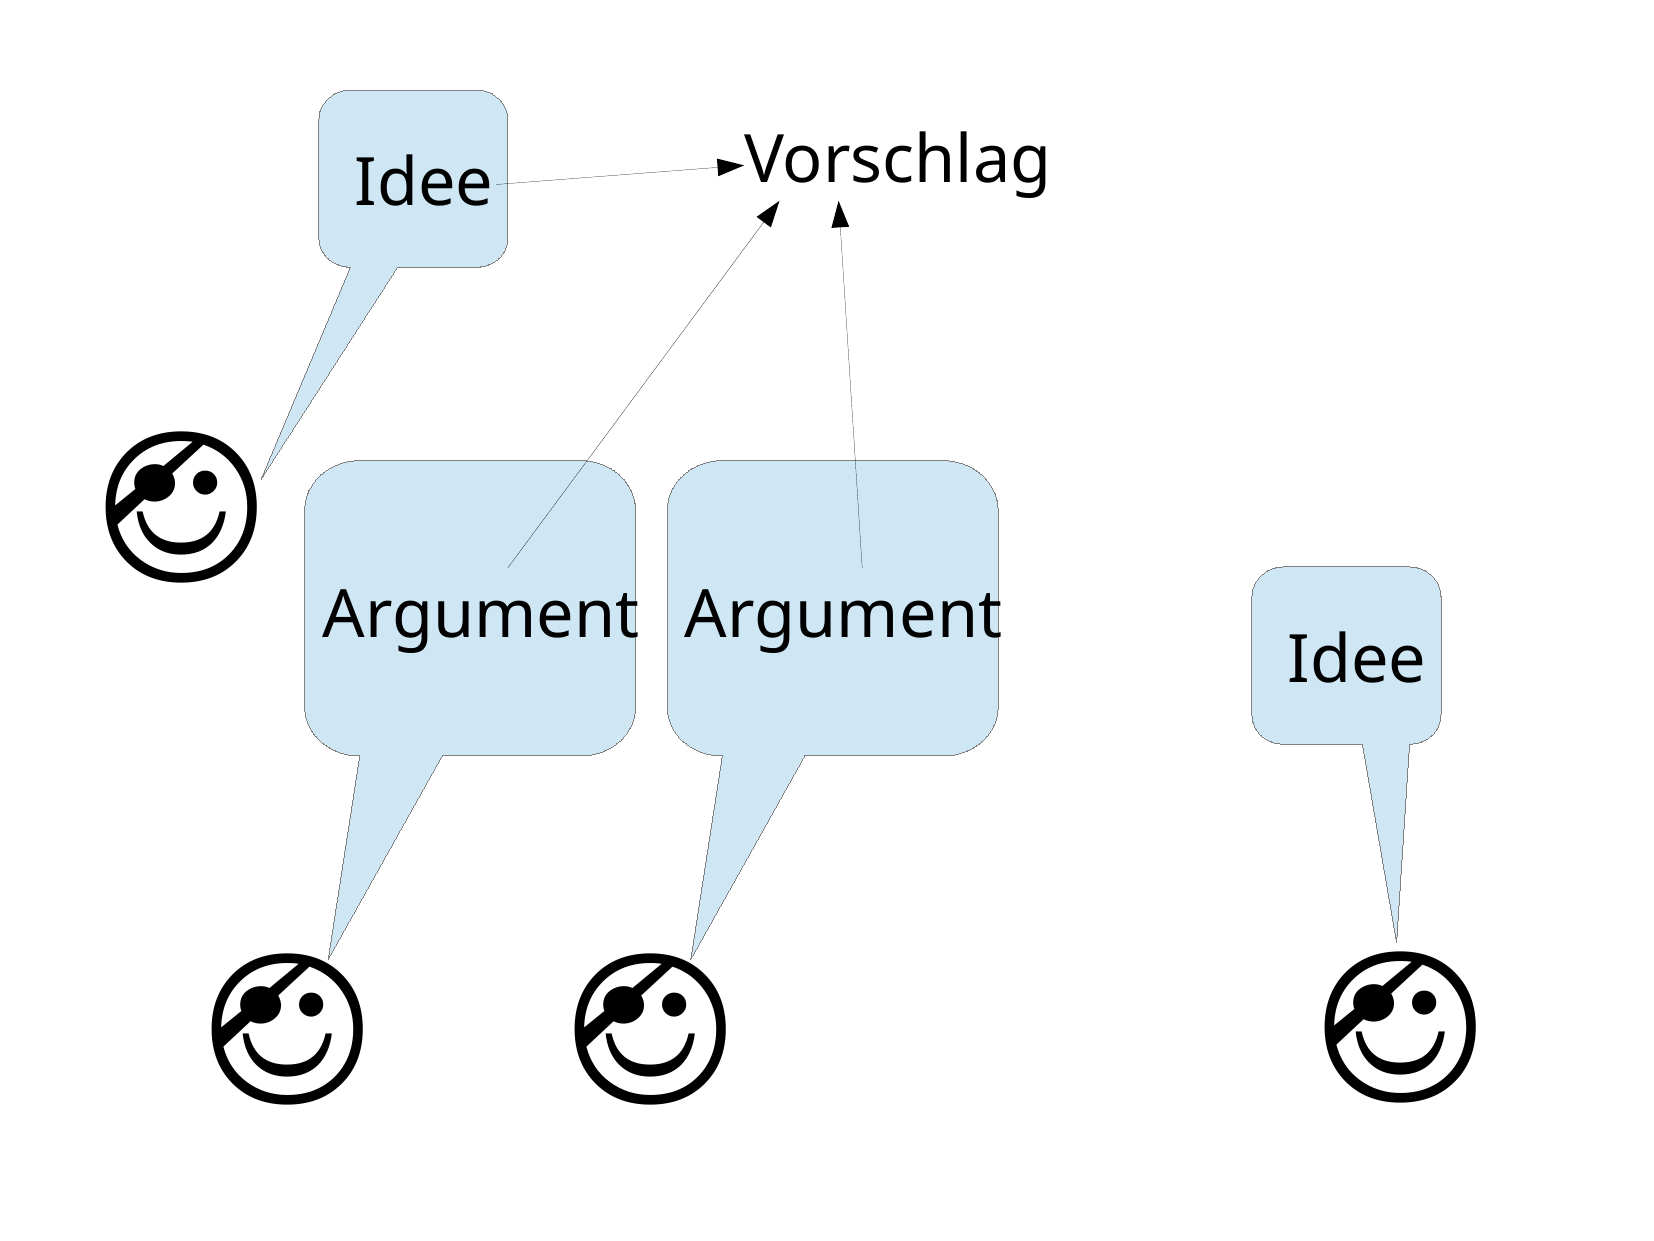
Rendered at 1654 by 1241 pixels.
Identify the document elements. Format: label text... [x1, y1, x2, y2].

text_box [856, 460, 999, 567]
text_box  [551, 956, 751, 1172]
text_box Vorschlag [744, 113, 1099, 201]
text_box [510, 461, 636, 567]
text_box  [188, 956, 388, 1172]
text_box Idee [1287, 612, 1430, 701]
text_box  [82, 434, 282, 650]
text_box Argument [685, 567, 1040, 656]
text_box [667, 460, 999, 956]
text_box [261, 90, 508, 480]
text_box Idee [354, 135, 497, 224]
text_box  [1301, 954, 1501, 1170]
text_box [304, 460, 636, 956]
text_box [1251, 566, 1442, 943]
text_box Argument [322, 567, 667, 656]
